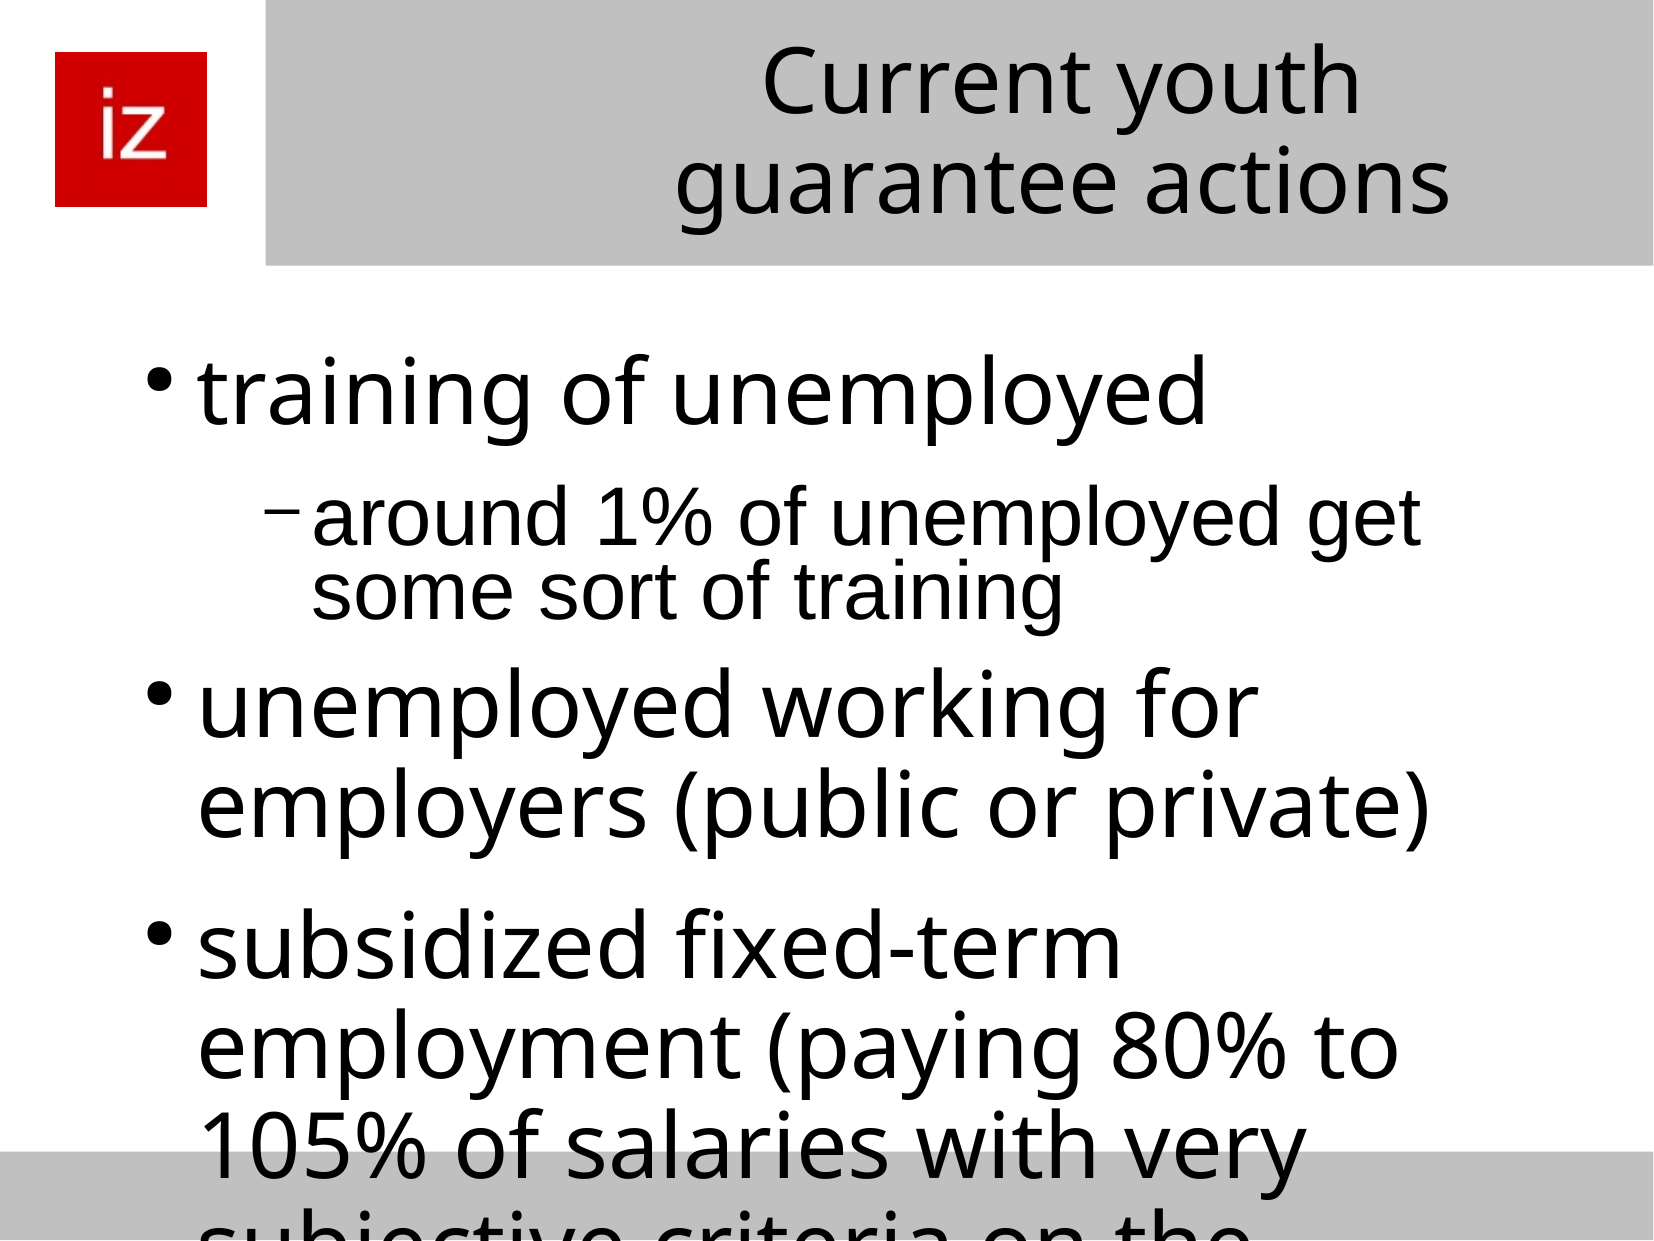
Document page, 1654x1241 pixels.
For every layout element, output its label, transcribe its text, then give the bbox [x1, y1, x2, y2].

title Current youth guarantee actions [561, 29, 1565, 237]
list training of unemployed around 1% of unemployed get some sort of training unemployed working for employers (public or private) subsidized fixed-term employment (paying 80% to 105% of salaries with very subjective criteria on the employers) [29, 344, 1625, 1187]
picture [55, 52, 207, 207]
